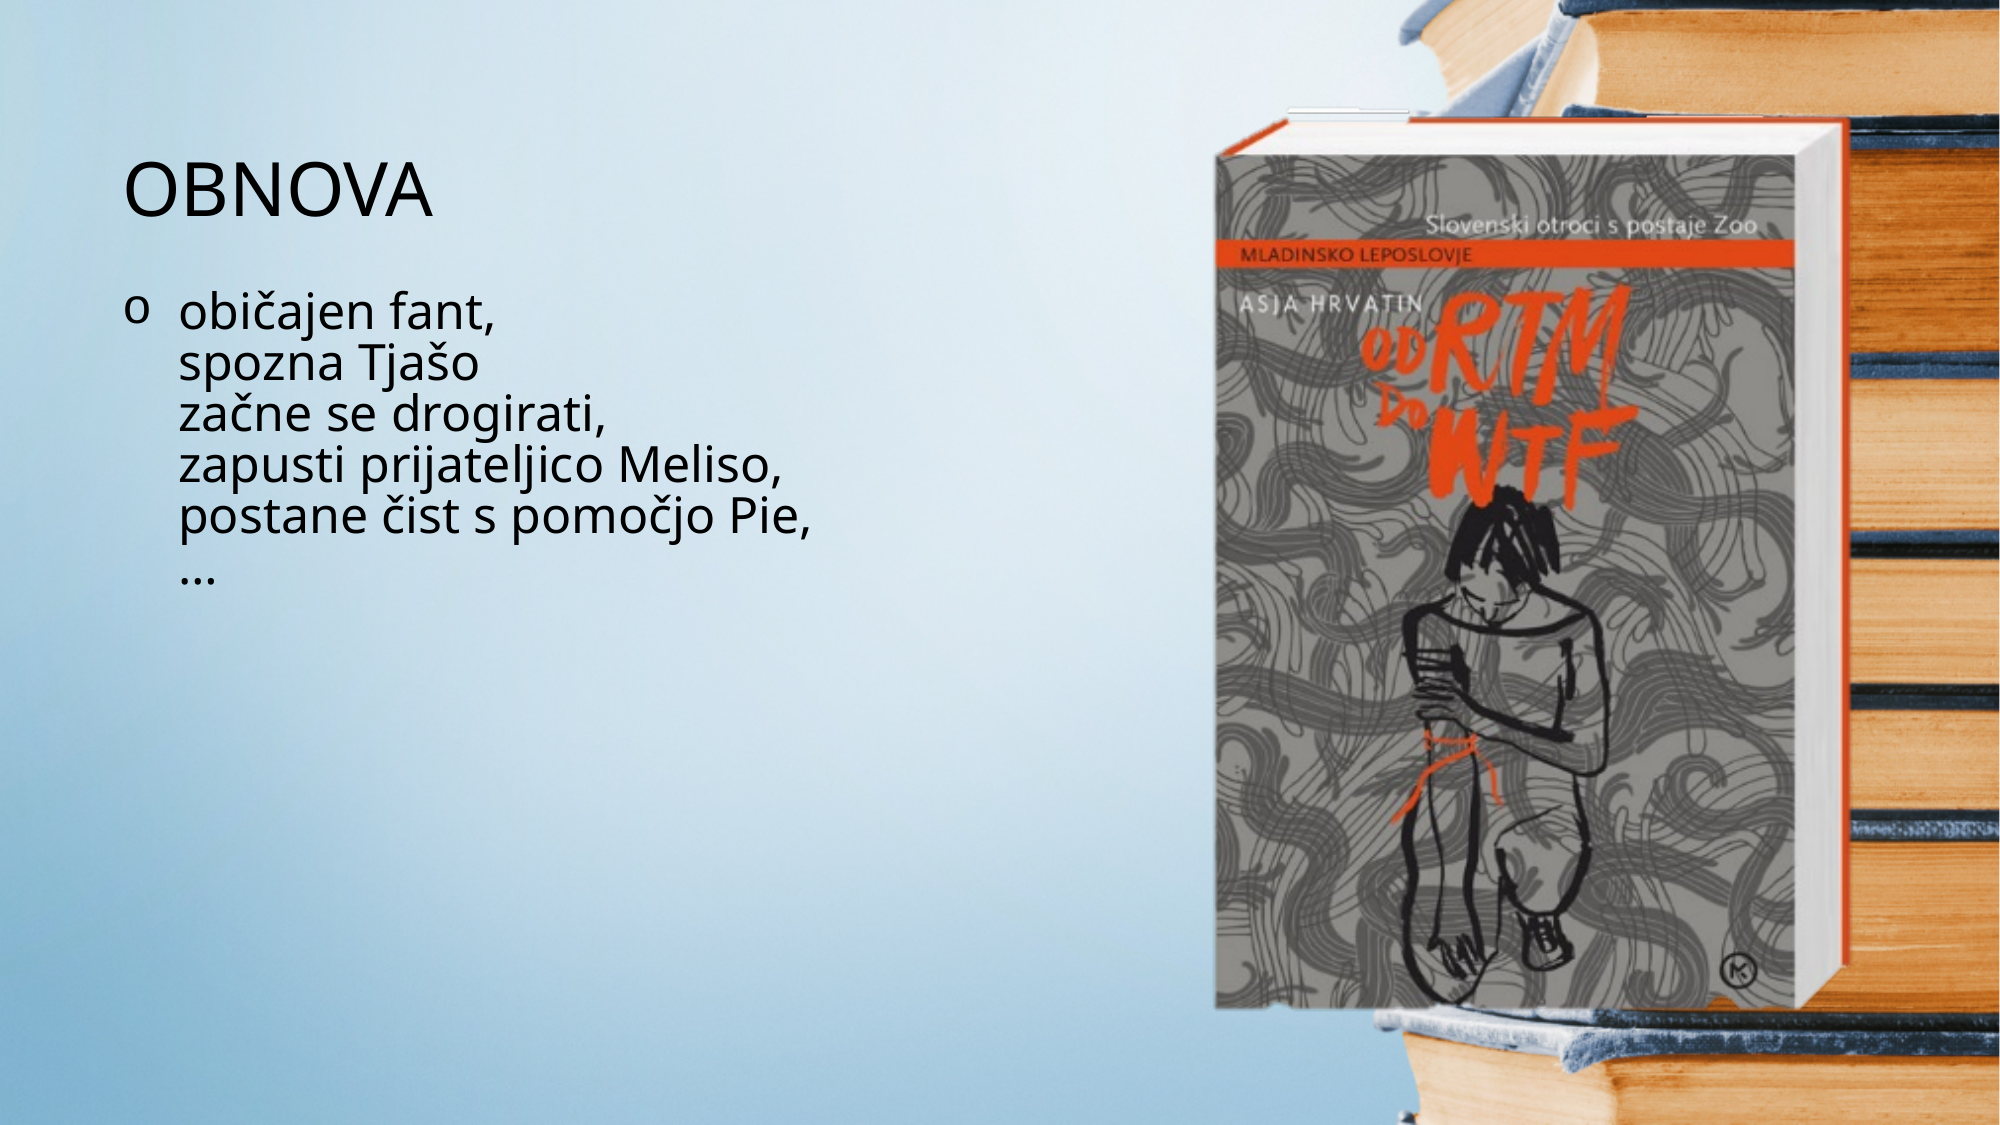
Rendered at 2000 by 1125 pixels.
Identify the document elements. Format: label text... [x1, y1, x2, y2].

picture [0, 0, 2000, 1125]
title običajen fant, spozna Tjašo začne se drogirati, zapusti prijateljico Meliso, postane čist s pomočjo Pie, … [102, 278, 1335, 1083]
list OBNOVA [102, 31, 1252, 244]
